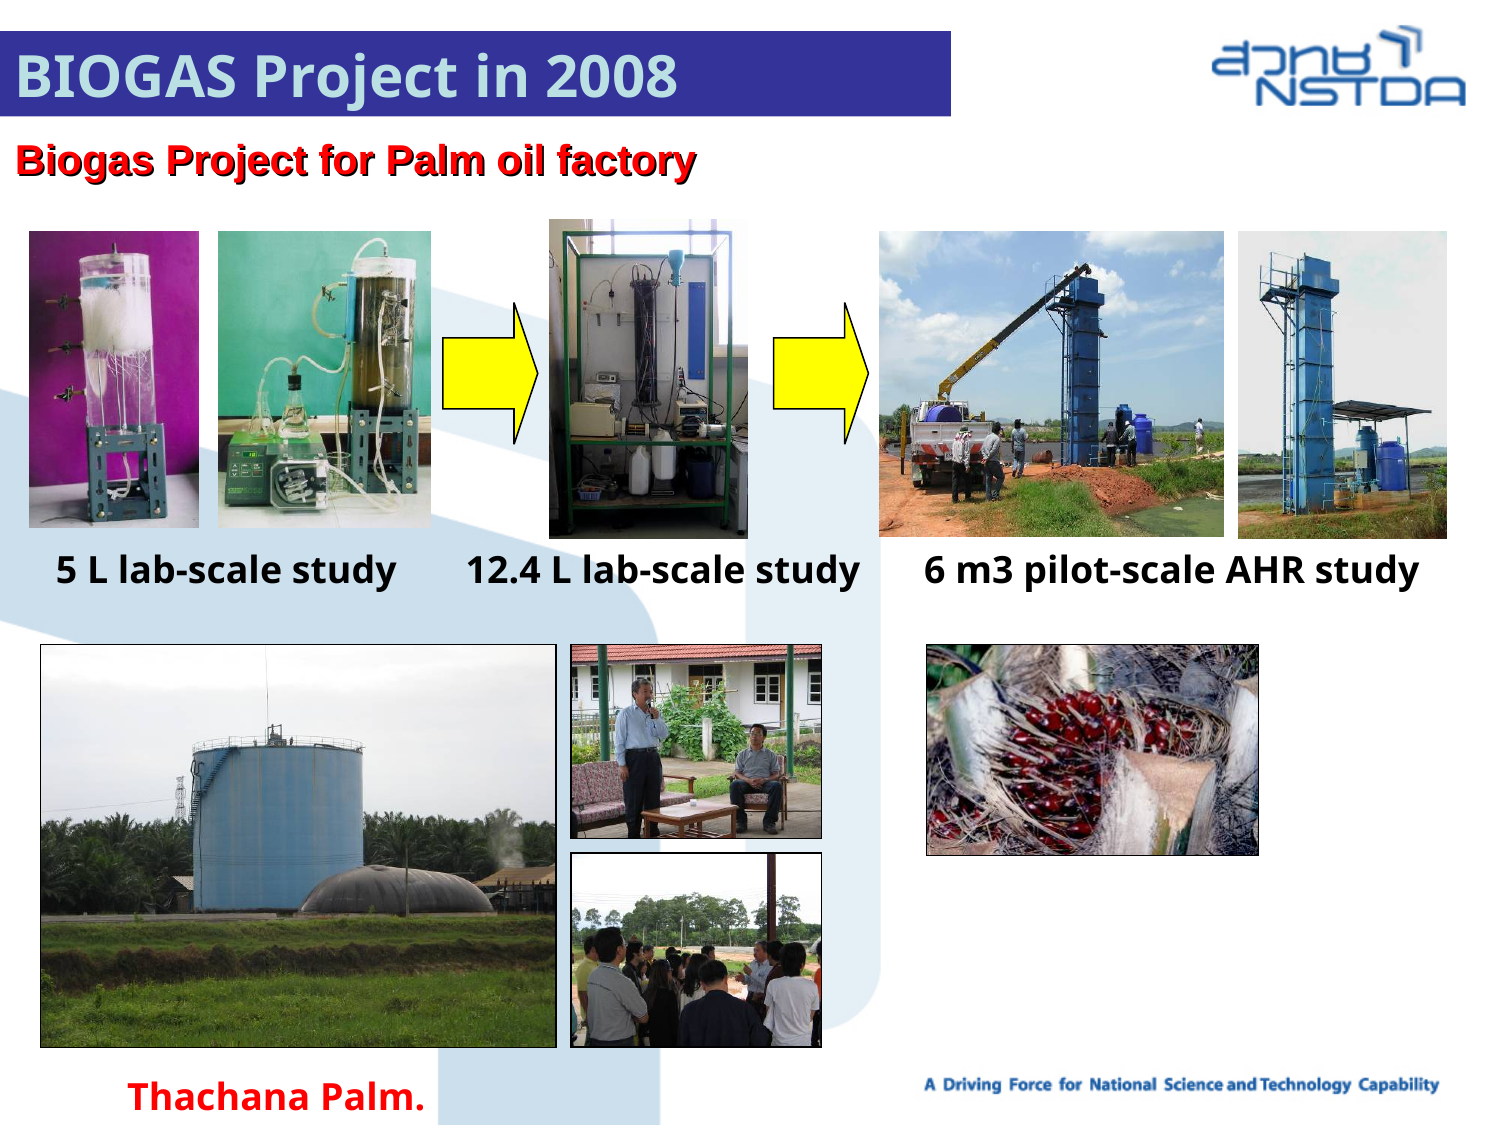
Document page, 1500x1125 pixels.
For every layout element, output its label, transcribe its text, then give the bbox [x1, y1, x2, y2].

text_box 6 m3 pilot-scale AHR study [909, 538, 1500, 600]
text_box Biogas Project for Palm oil factory [0, 125, 1347, 191]
text_box Thachana Palm. [112, 1064, 562, 1125]
text_box [442, 302, 538, 445]
text_box 5 L lab-scale study [41, 538, 431, 600]
text_box [773, 302, 869, 445]
picture [0, 0, 1500, 1125]
text_box 12.4 L lab-scale study [450, 538, 876, 600]
text_box BIOGAS Project in 2008 [0, 31, 951, 117]
